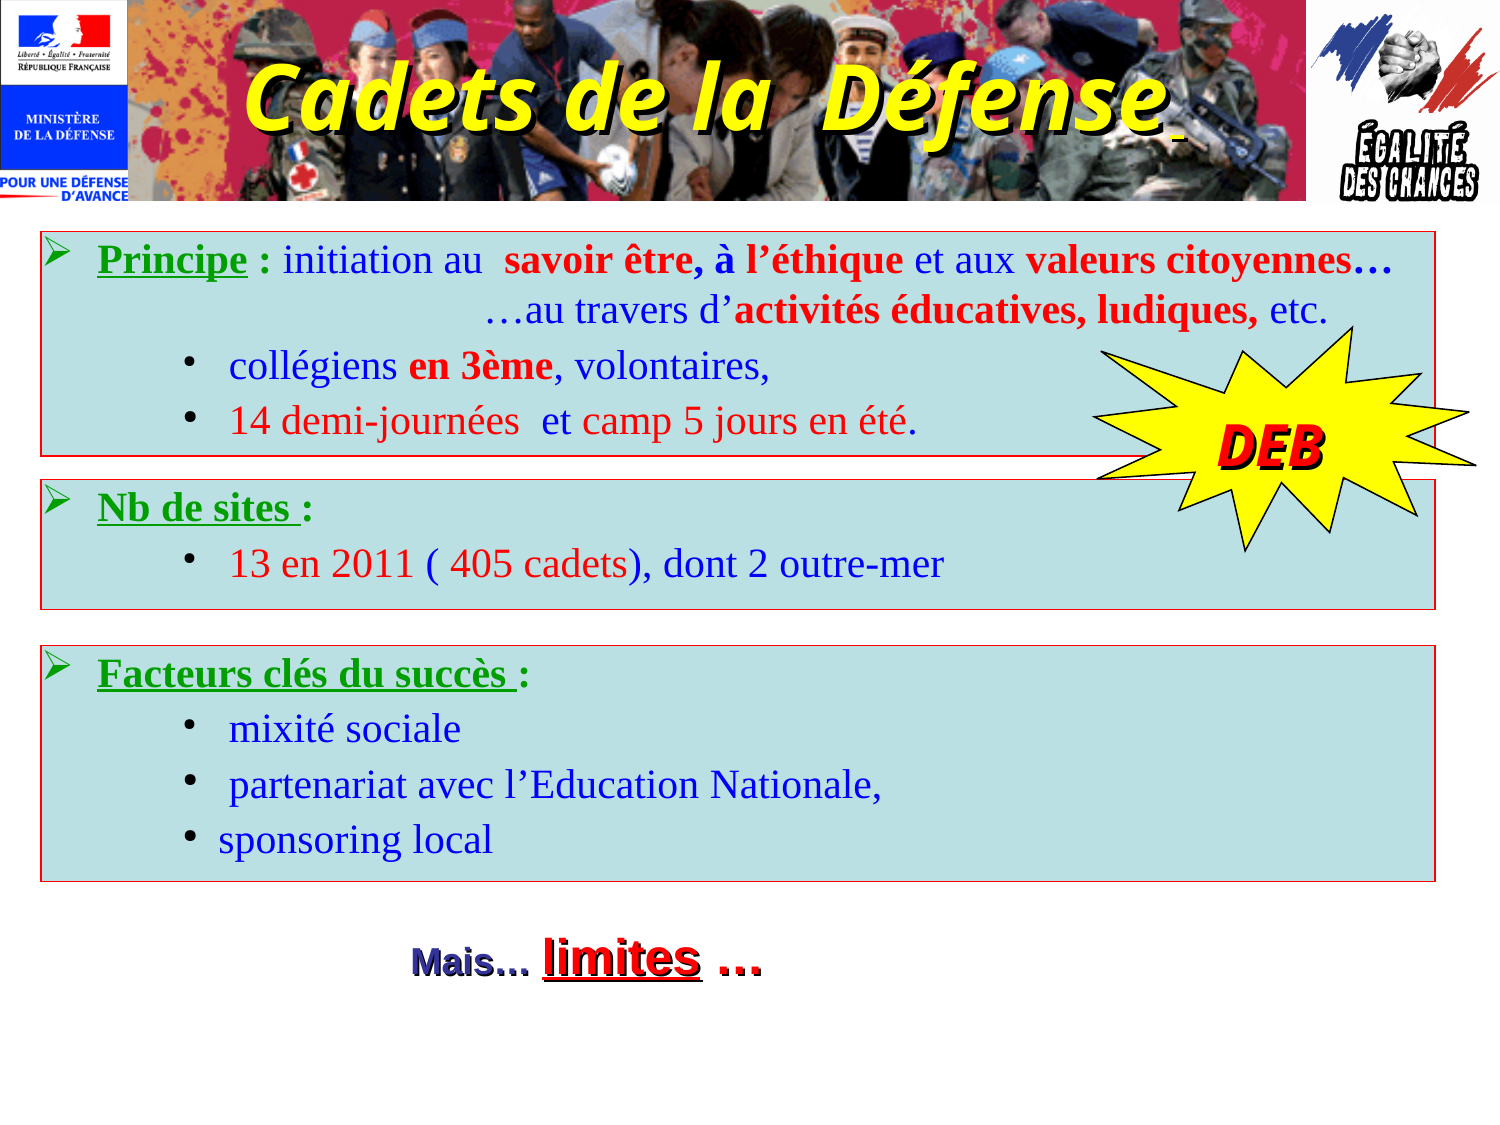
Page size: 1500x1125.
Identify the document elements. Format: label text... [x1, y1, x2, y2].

text_box Nb de sites : 13 en 2011 ( 405 cadets), dont 2 outre-mer [41, 479, 1436, 610]
text_box [1285, 487, 1342, 533]
picture [1311, 0, 1500, 204]
text_box [1178, 487, 1280, 551]
text_box Principe : initiation au savoir être, à l’éthique et aux valeurs citoyennes… …au travers d’activités éducatives, ludiques, etc. collégiens en 3ème, volontaires, 14 demi-journées et camp 5 jours en été. [41, 231, 1436, 457]
text_box [1100, 327, 1477, 516]
text_box Facteurs clés du succès : mixité sociale partenariat avec l’Education Nationale, sponsoring local [41, 645, 1436, 882]
text_box Mais… limites … [395, 916, 963, 993]
text_box Cadets de la Défense [135, 19, 1291, 168]
text_box DEB [1156, 400, 1383, 487]
text_box [1096, 451, 1156, 479]
text_box [1094, 409, 1156, 448]
picture [0, 0, 1306, 201]
